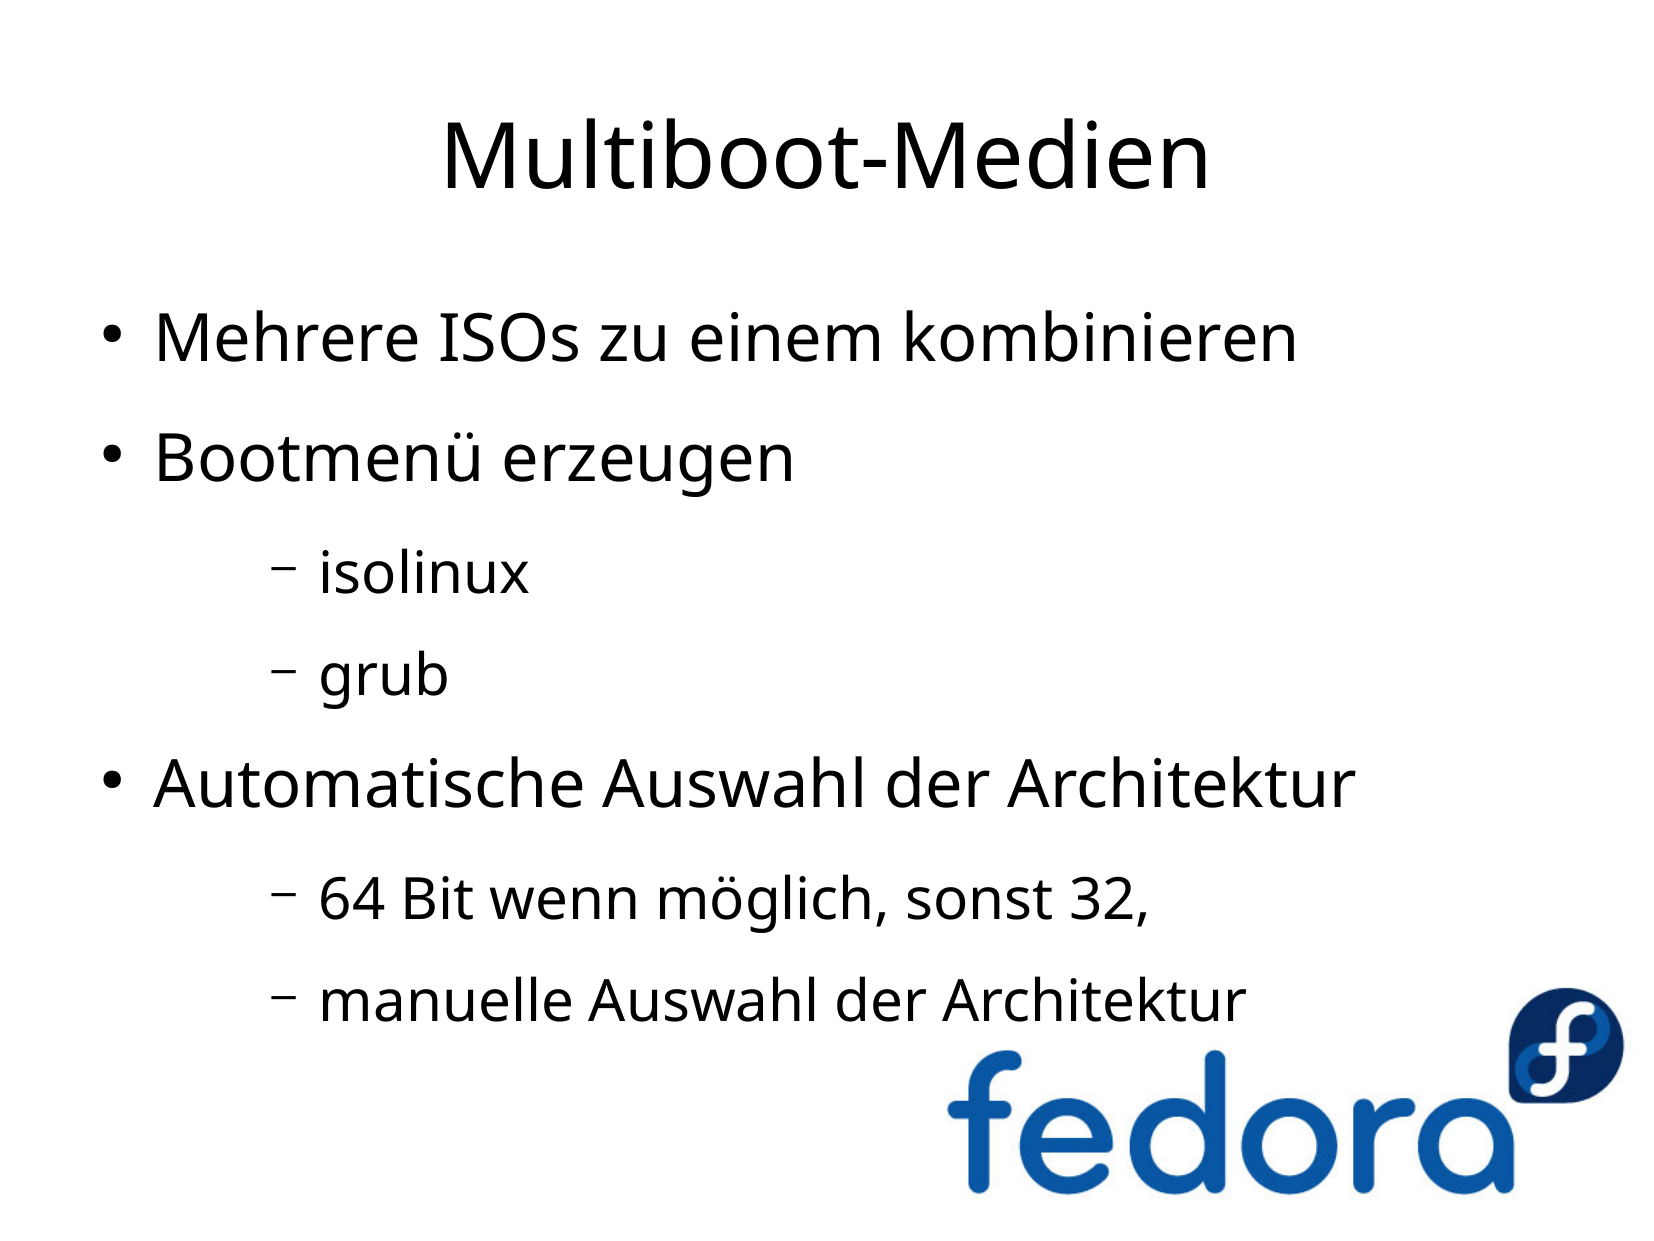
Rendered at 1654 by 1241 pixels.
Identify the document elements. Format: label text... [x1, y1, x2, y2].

picture [925, 967, 1639, 1223]
title Multiboot-Medien [82, 49, 1571, 257]
list Mehrere ISOs zu einem kombinieren Bootmenü erzeugen isolinux grub Automatische Auswahl der Architektur 64 Bit wenn möglich, sonst 32, manuelle Auswahl der Architektur [82, 290, 1571, 1109]
